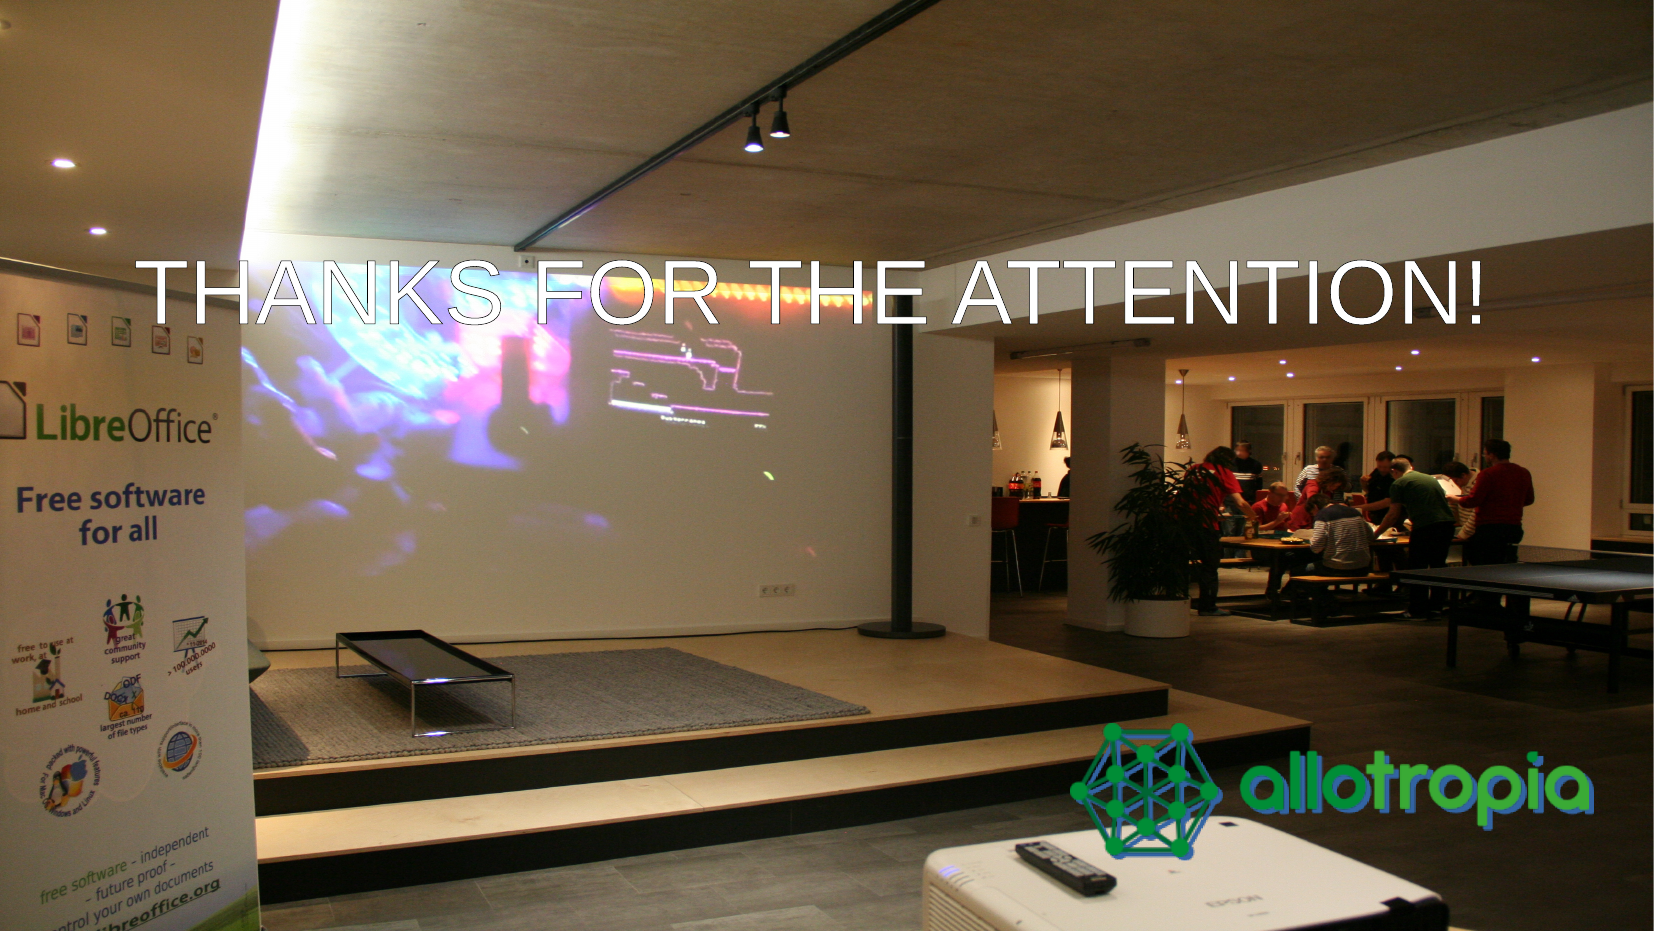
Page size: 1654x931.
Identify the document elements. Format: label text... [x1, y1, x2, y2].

picture [0, 0, 1654, 931]
title Thanks for the attention! [73, 26, 1551, 559]
